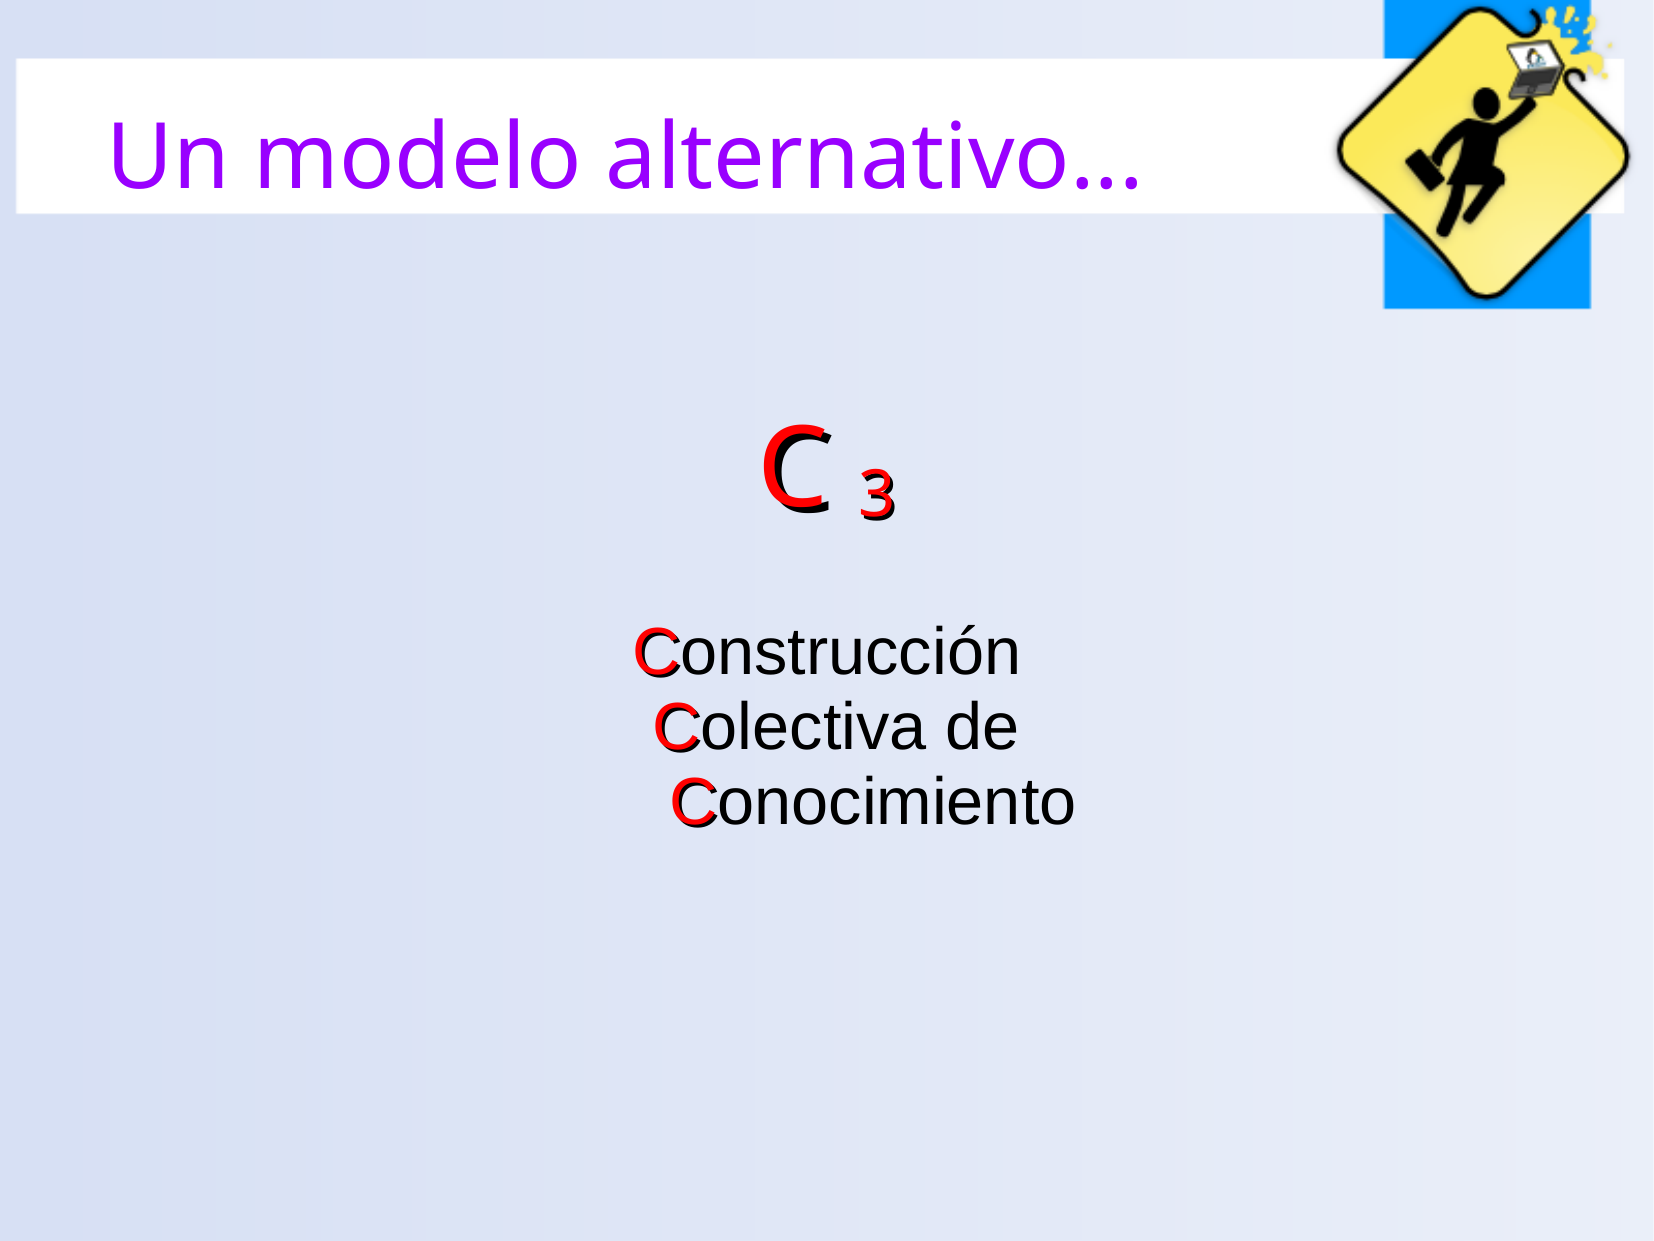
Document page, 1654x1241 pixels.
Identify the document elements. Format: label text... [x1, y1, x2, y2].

title Un modelo alternativo... [82, 49, 1571, 257]
subtitle C 3 Construcción Colectiva de Conocimiento [82, 290, 1571, 1010]
picture [0, 0, 1654, 1241]
